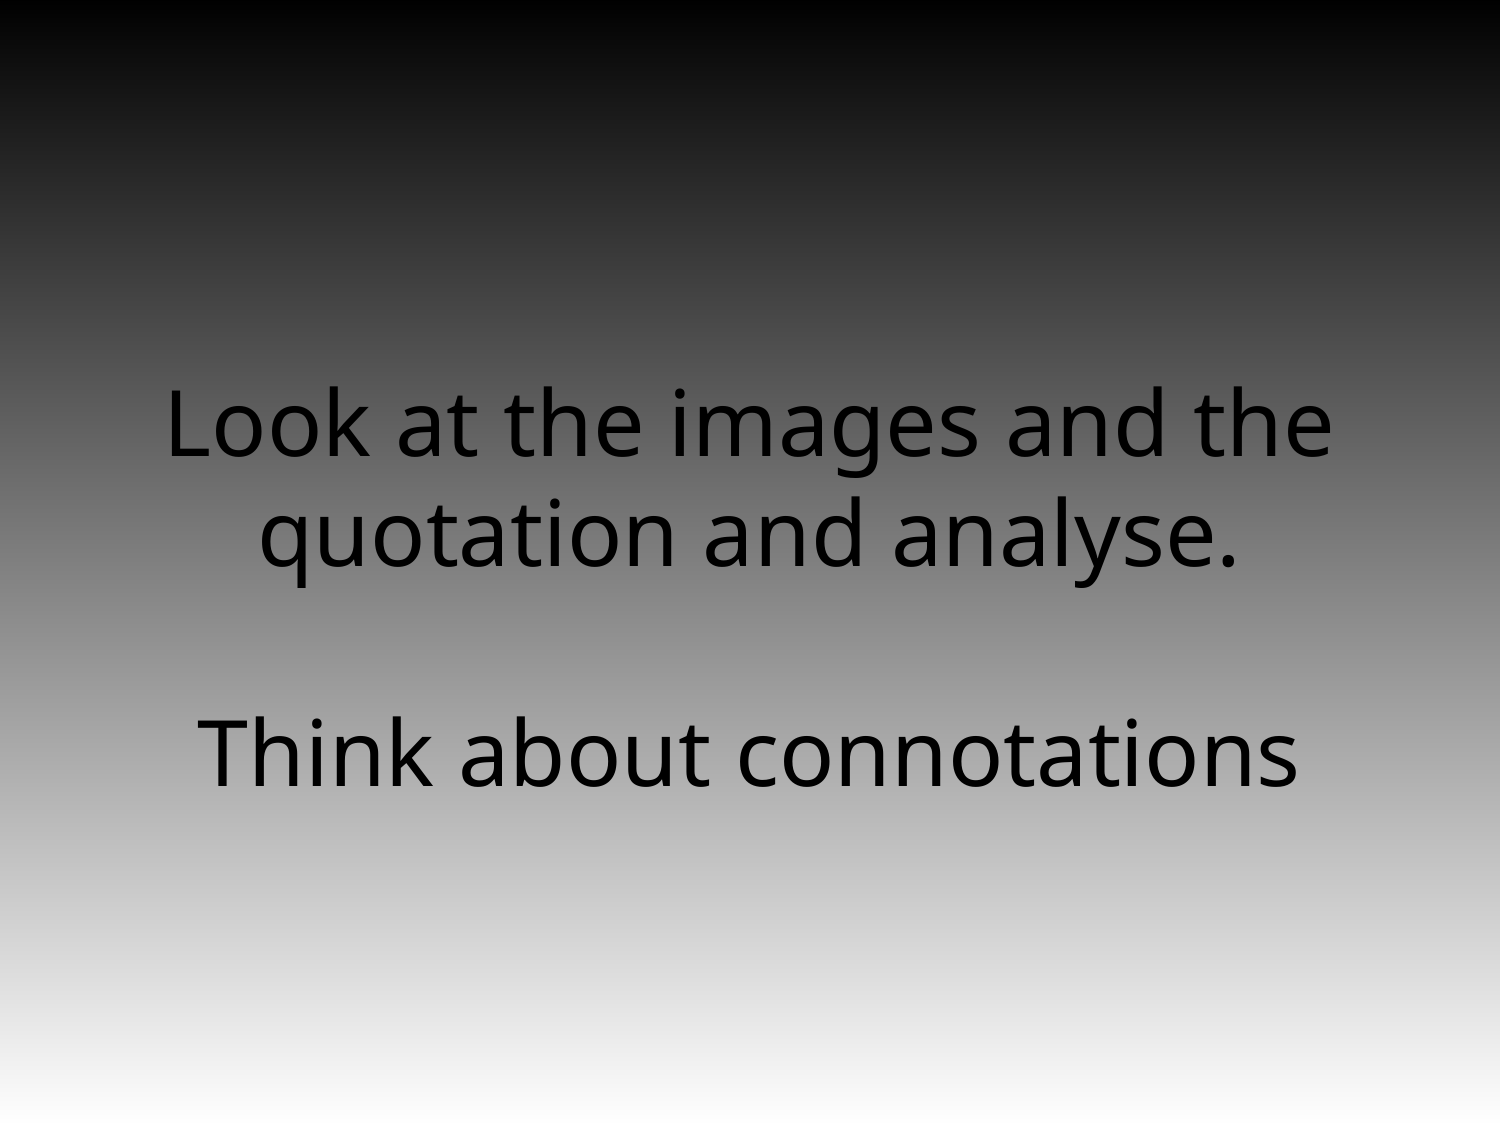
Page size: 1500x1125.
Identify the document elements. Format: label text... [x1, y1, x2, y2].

title Look at the images and the quotation and analyse. Think about connotations [112, 349, 1388, 812]
